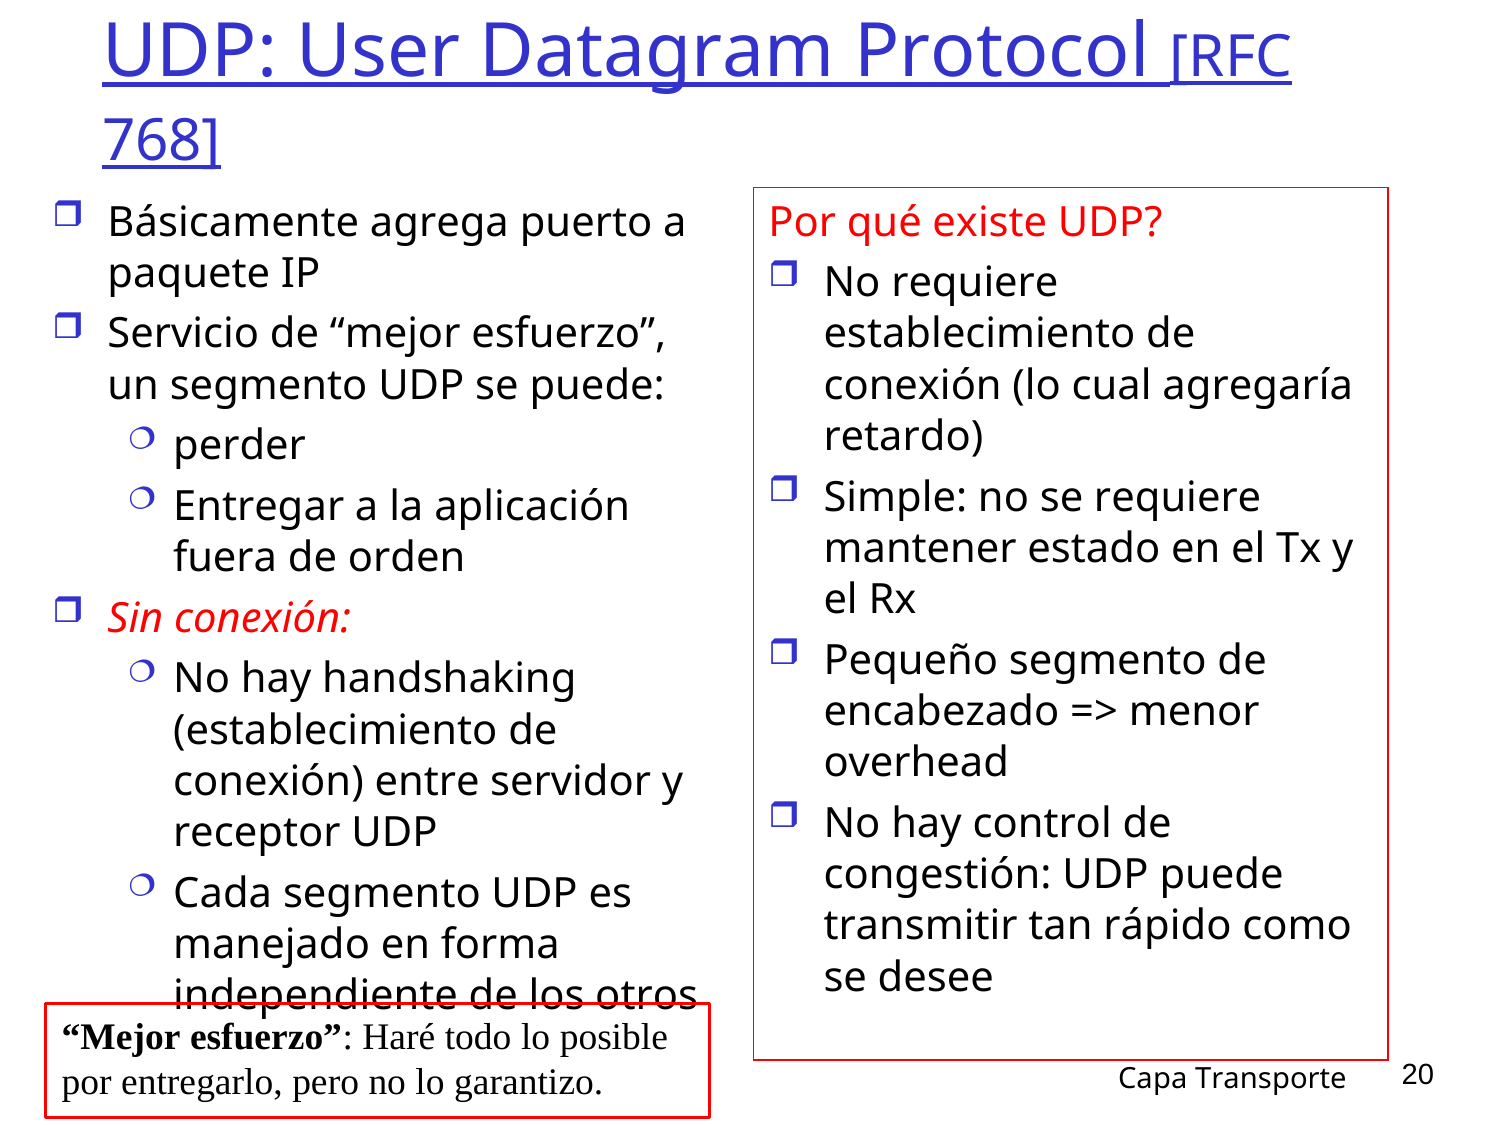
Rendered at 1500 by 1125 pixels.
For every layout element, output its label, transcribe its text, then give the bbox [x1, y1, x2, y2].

text_box “Mejor esfuerzo”: Haré todo lo posible por entregarlo, pero no lo garantizo. [45, 1003, 710, 1118]
title UDP: User Datagram Protocol [RFC 768] [87, 1, 1388, 173]
list Básicamente agrega puerto a paquete IP Servicio de “mejor esfuerzo”, un segmento UDP se puede: perder Entregar a la aplicación fuera de orden Sin conexión: No hay handshaking (establecimiento de conexión) entre servidor y receptor UDP Cada segmento UDP es manejado en forma independiente de los otros [37, 187, 722, 1021]
list Por qué existe UDP? No requiere establecimiento de conexión (lo cual agregaría retardo)‏ Simple: no se requiere mantener estado en el Tx y el Rx Pequeño segmento de encabezado => menor overhead No hay control de congestión: UDP puede transmitir tan rápido como se desee [753, 187, 1388, 1060]
